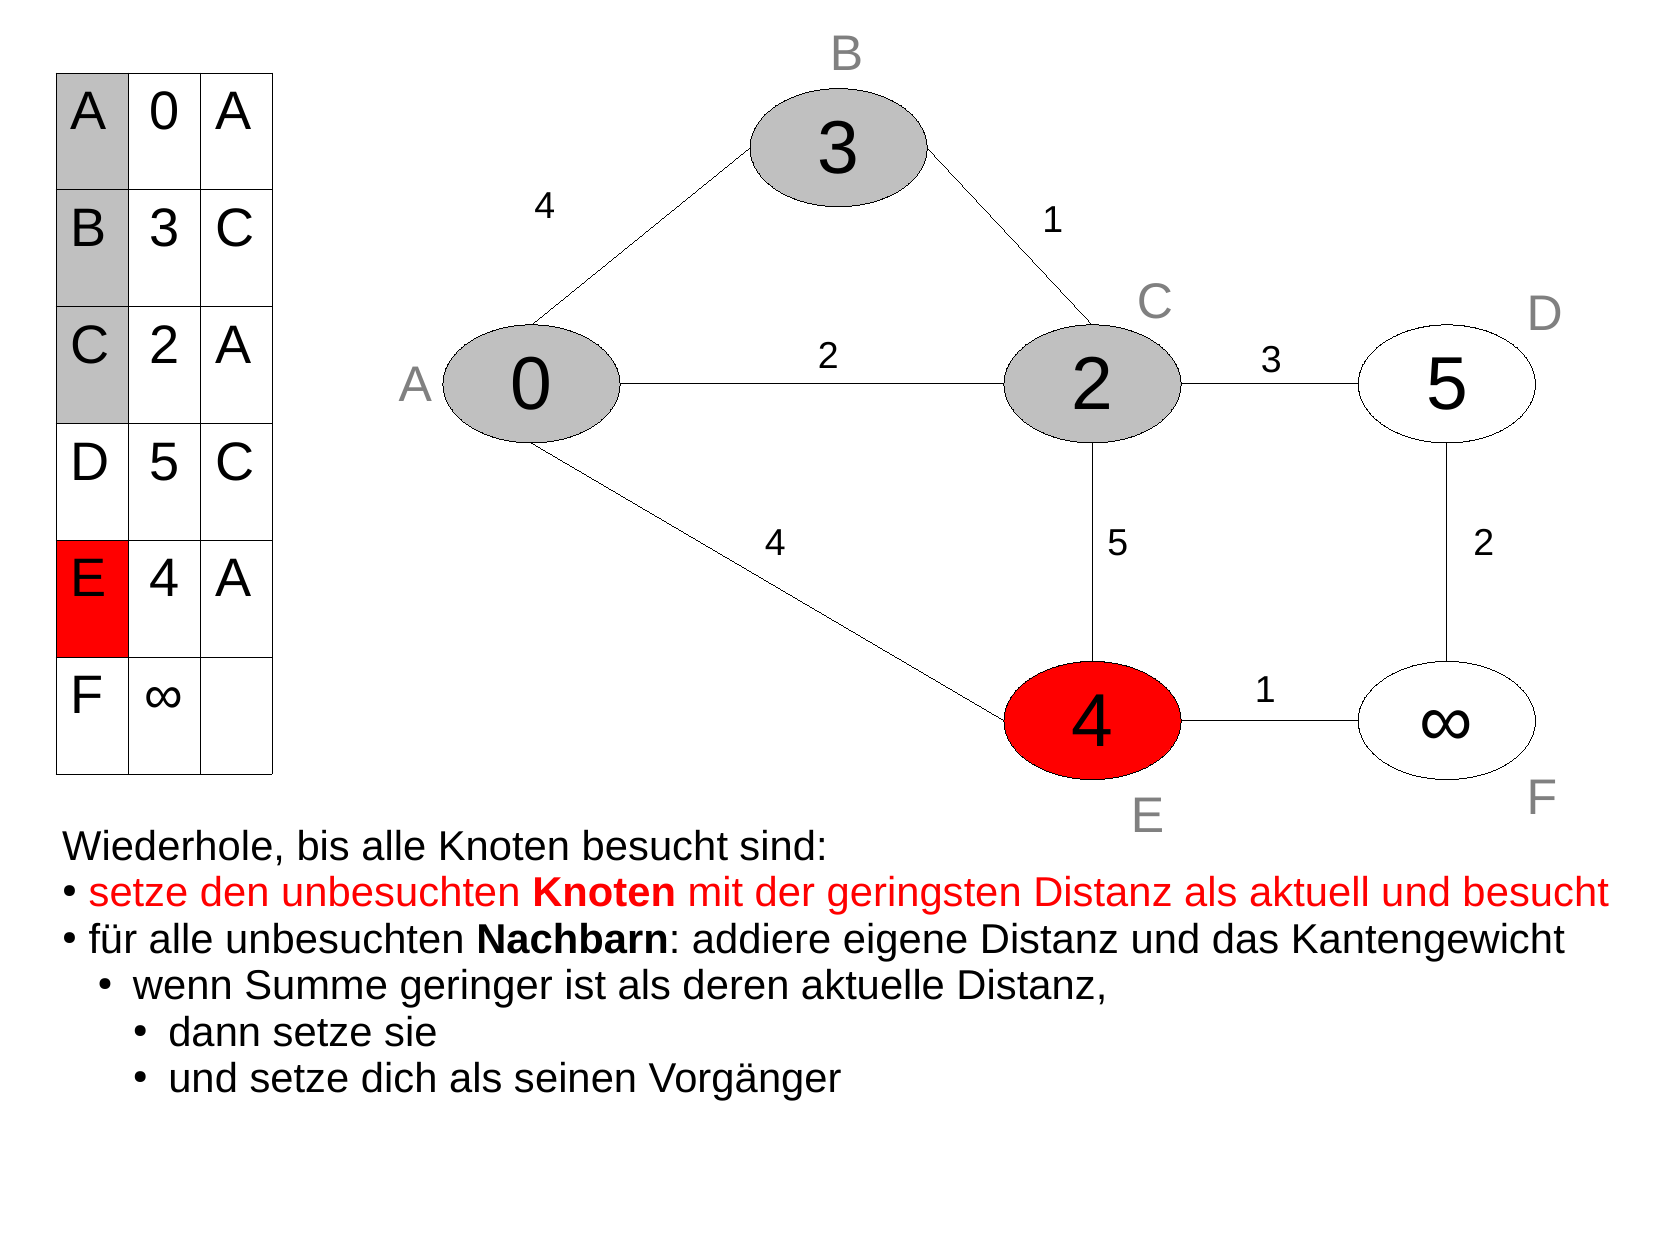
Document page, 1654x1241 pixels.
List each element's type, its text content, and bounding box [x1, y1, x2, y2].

text_box 1 [1027, 191, 1087, 249]
table_cell 3 [129, 190, 200, 306]
table_cell C [57, 307, 128, 423]
table_cell F [57, 658, 128, 774]
text_box 4 [1003, 661, 1182, 780]
table_cell [201, 658, 272, 774]
text_box Wiederhole, bis alle Knoten besucht sind: setze den unbesuchten Knoten mit der geringsten Distanz als aktuell und besucht für alle unbesuchten Nachbarn: addiere eigene Distanz und das Kantengewicht wenn Summe geringer ist als deren aktuelle Distanz, dann setze sie und setze dich als seinen Vorgänger [47, 815, 1654, 1113]
table_cell 5 [129, 424, 200, 540]
table_cell E [57, 541, 128, 657]
table_cell A [201, 307, 272, 423]
text_box ∞ [1358, 661, 1536, 780]
table_cell C [201, 424, 272, 540]
text_box 3 [750, 89, 928, 207]
text_box E [1116, 779, 1176, 815]
text_box 2 [1003, 324, 1182, 443]
table_cell B [57, 190, 128, 306]
text_box B [814, 17, 904, 89]
text_box 0 [461, 324, 621, 443]
table_cell 4 [129, 541, 200, 657]
text_box 2 [1458, 513, 1518, 585]
table_header A [201, 74, 272, 189]
text_box F [1511, 761, 1601, 815]
text_box 5 [1358, 324, 1536, 443]
text_box 4 [750, 513, 810, 571]
table_cell ∞ [129, 658, 200, 774]
table_cell 2 [129, 307, 200, 423]
table_cell C [201, 190, 272, 306]
text_box A [383, 348, 473, 426]
table_header A [57, 74, 128, 189]
text_box 1 [1240, 661, 1300, 725]
text_box 5 [1092, 513, 1152, 573]
text_box 3 [1246, 330, 1306, 390]
table_header 0 [129, 74, 200, 189]
text_box C [1122, 265, 1211, 361]
text_box D [1511, 277, 1601, 367]
table_cell D [57, 424, 128, 540]
text_box 4 [519, 177, 579, 235]
text_box 2 [803, 326, 863, 384]
table_cell A [201, 541, 272, 657]
